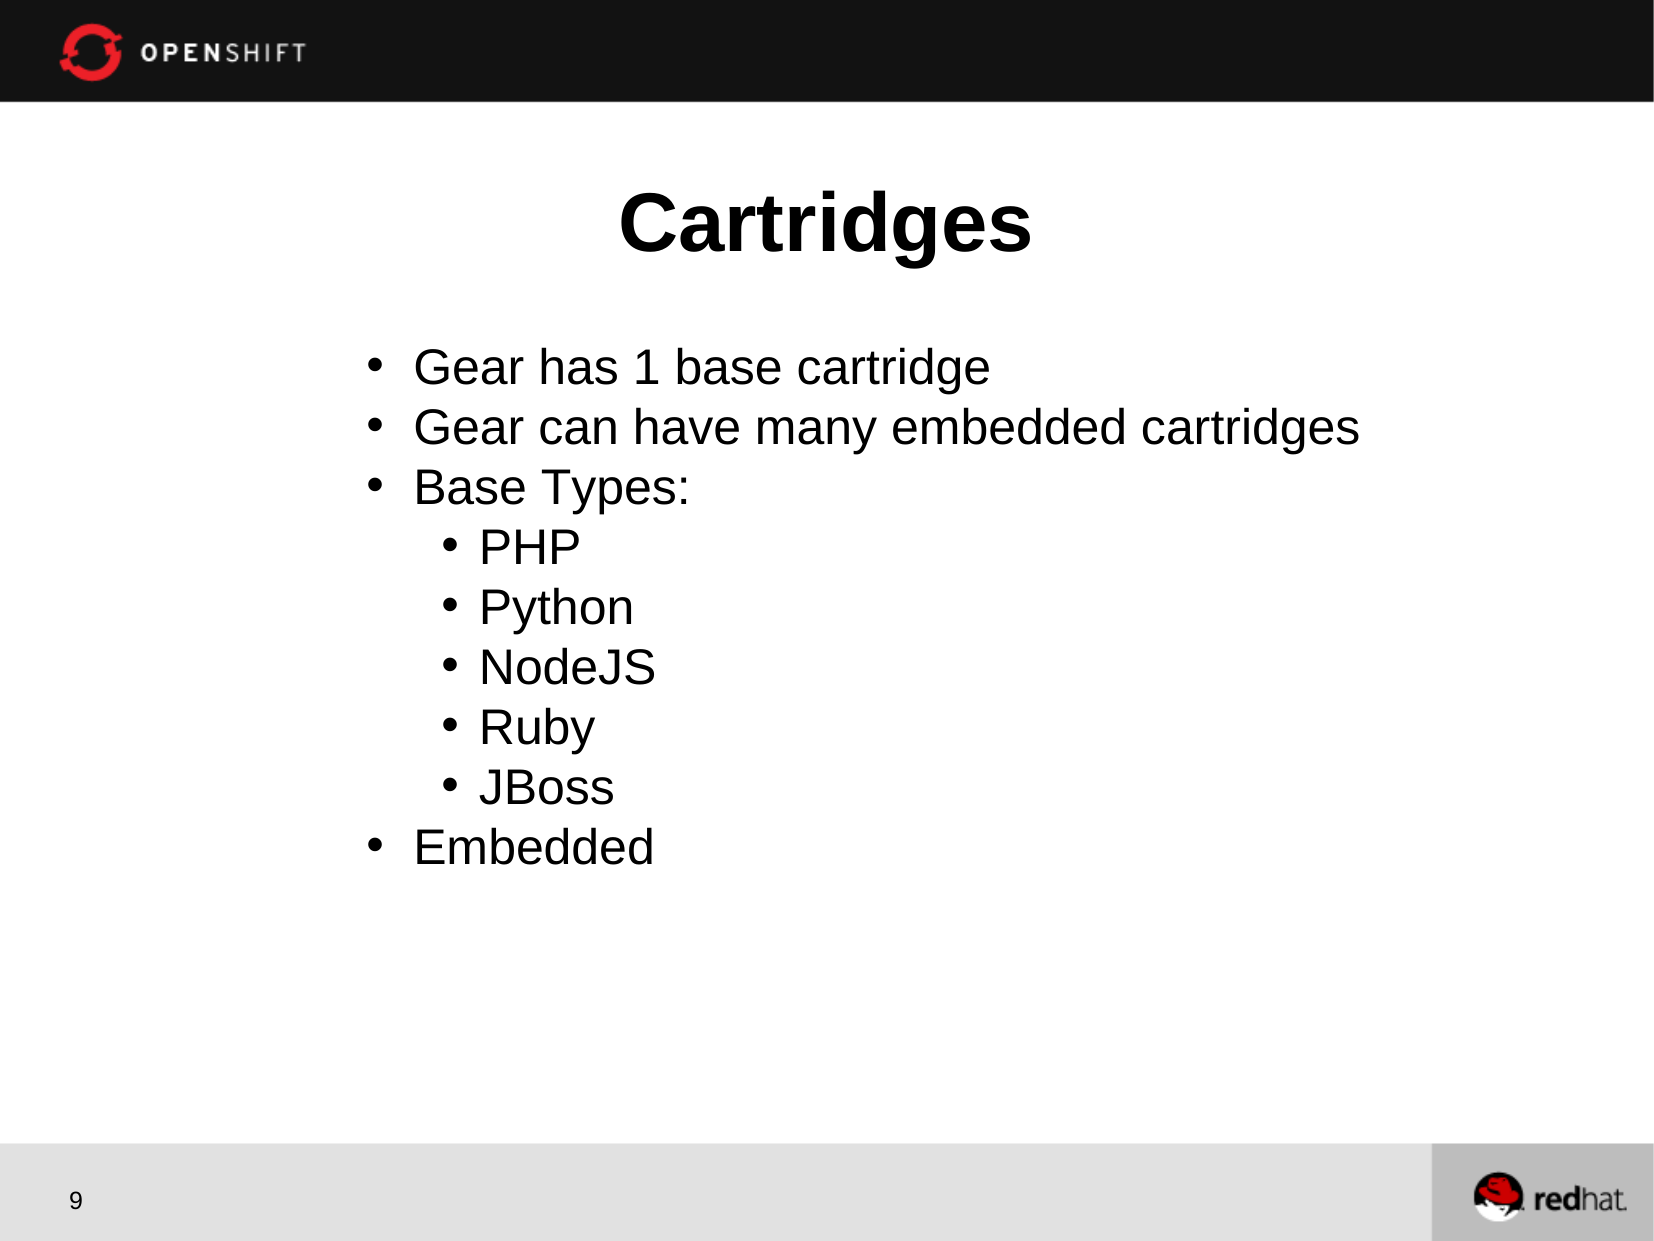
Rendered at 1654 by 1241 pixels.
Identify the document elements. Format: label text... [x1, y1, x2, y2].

picture [0, 0, 1654, 1241]
text_box Gear has 1 base cartridge Gear can have many embedded cartridges Base Types: PHP Python NodeJS Ruby JBoss Embedded [276, 327, 1377, 942]
title Cartridges [82, 130, 1571, 318]
